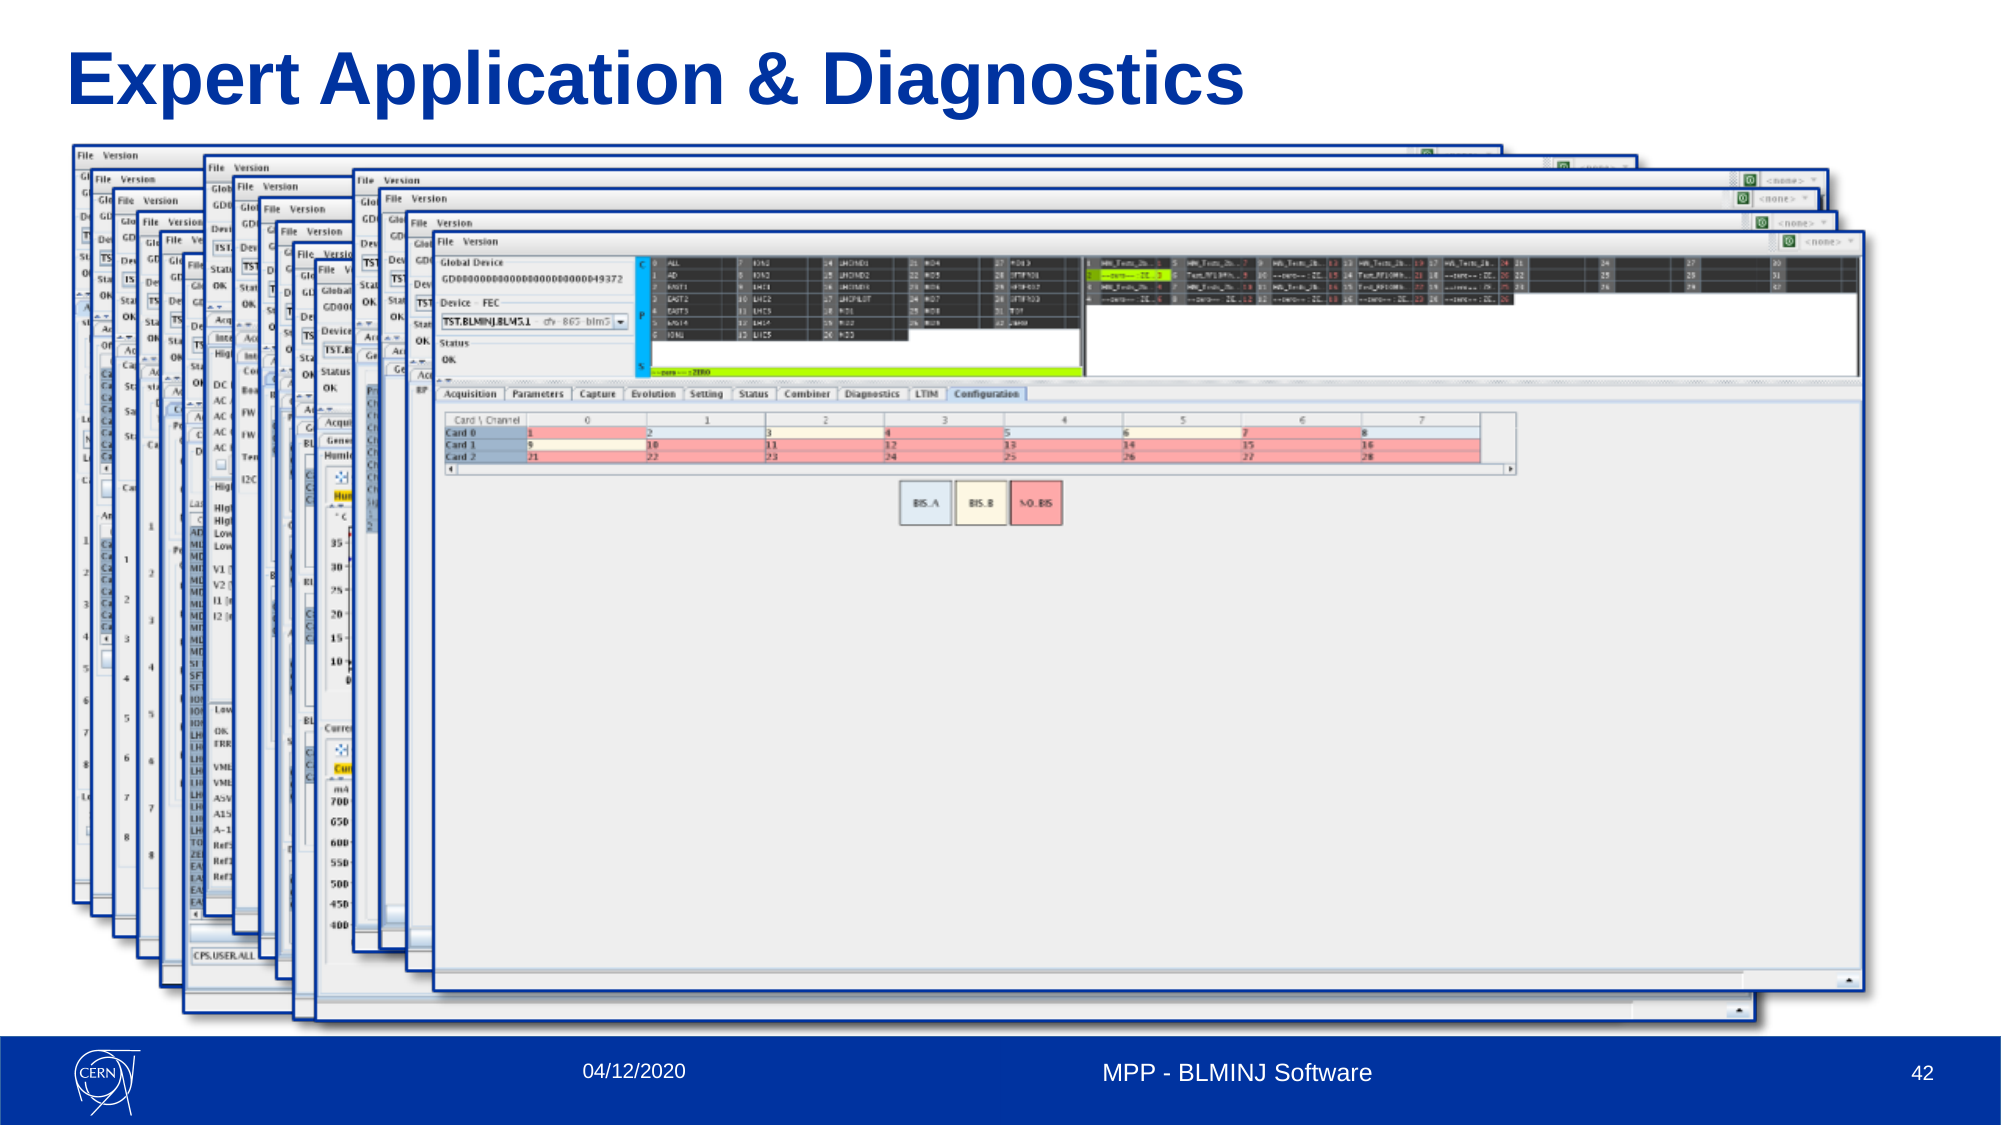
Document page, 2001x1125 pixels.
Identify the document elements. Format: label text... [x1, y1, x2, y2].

footer MPP - BLMINJ Software [698, 1043, 1777, 1103]
slide_number 04/12/2020 [571, 1043, 686, 1102]
picture [1, 138, 2000, 1125]
title Expert Application & Diagnostics [66, 44, 1934, 135]
slide_number 42 [1822, 1042, 1935, 1103]
